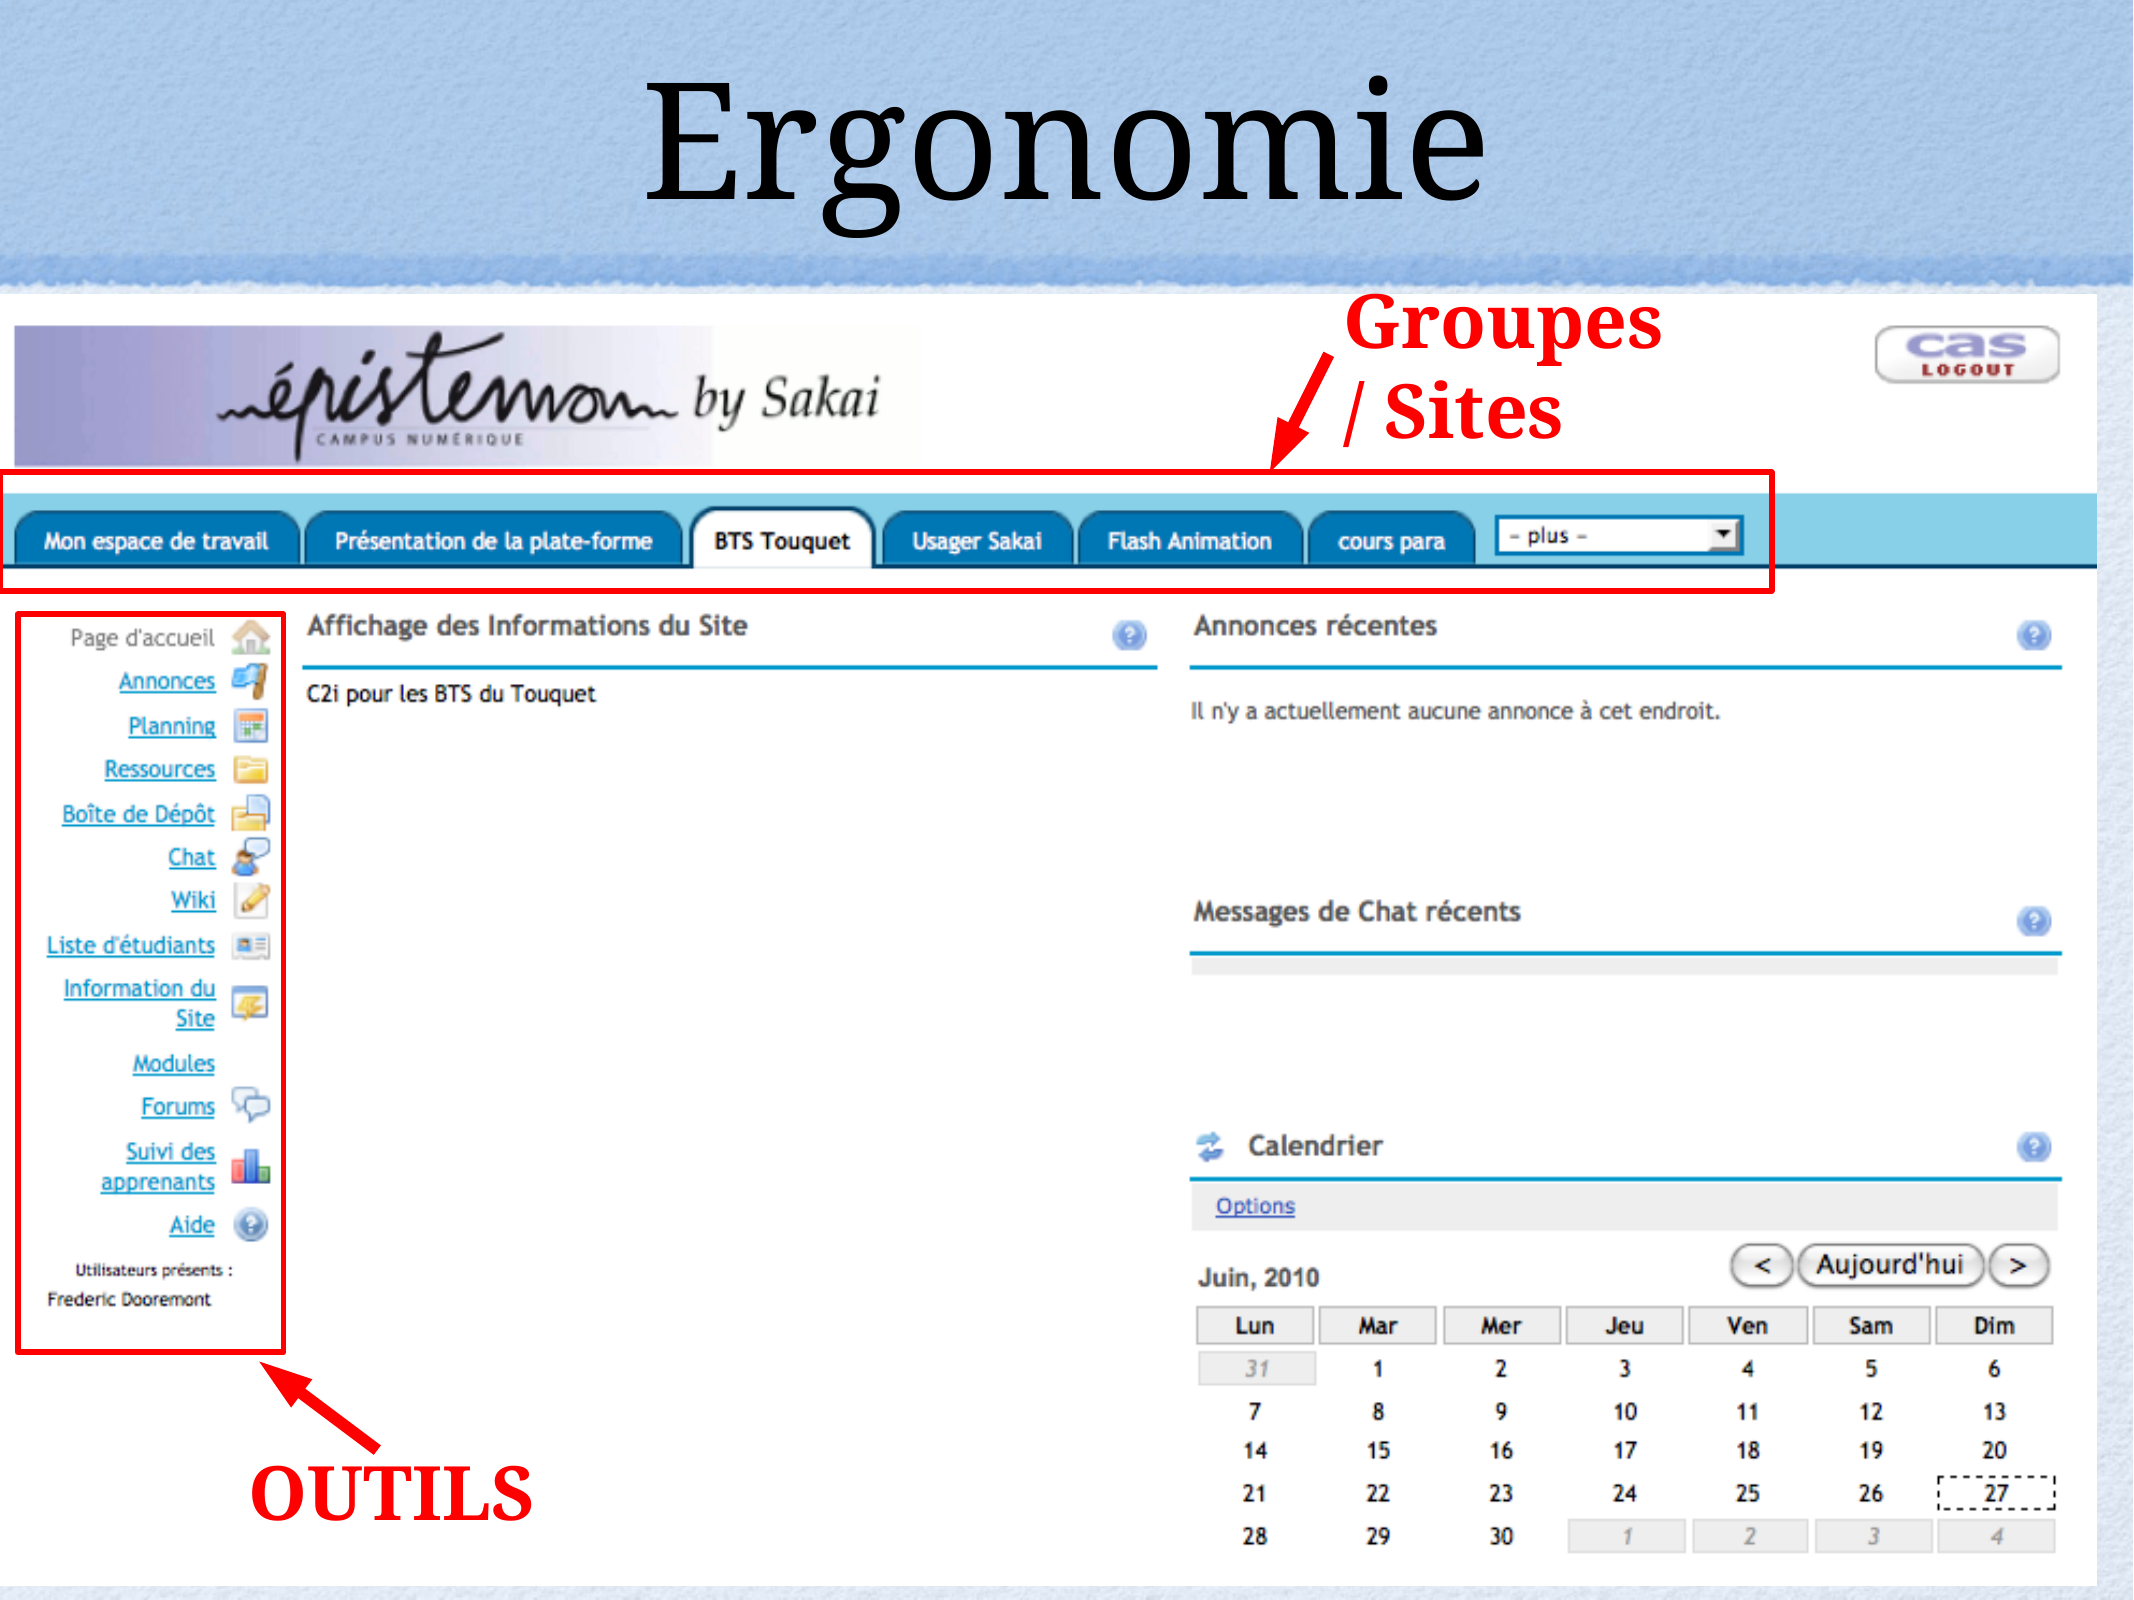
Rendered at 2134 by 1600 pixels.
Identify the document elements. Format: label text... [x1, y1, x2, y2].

text_box Groupes / Sites [1328, 265, 1713, 461]
text_box OUTILS [233, 1437, 559, 1543]
picture [0, 0, 2134, 1600]
title Ergonomie [72, 0, 2061, 349]
picture [3, 475, 1769, 588]
picture [0, 0, 1328, 469]
